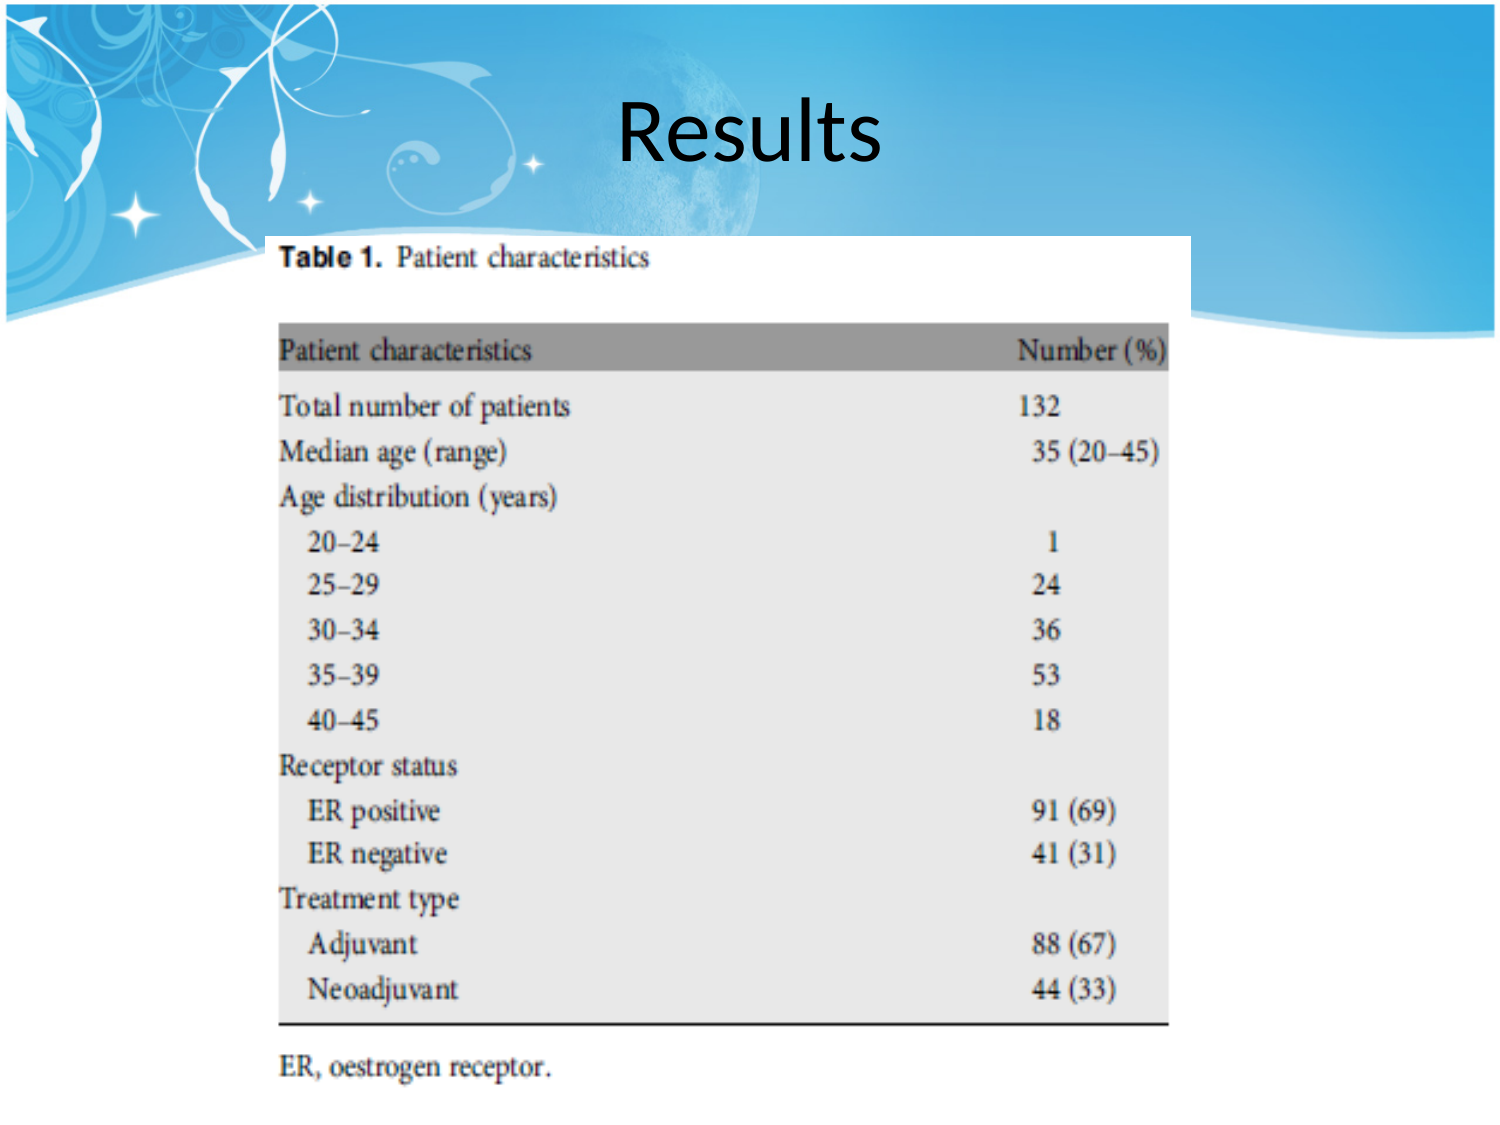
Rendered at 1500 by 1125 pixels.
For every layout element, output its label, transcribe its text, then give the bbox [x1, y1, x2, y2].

picture [0, 0, 1500, 1125]
title Results [75, 45, 1426, 233]
